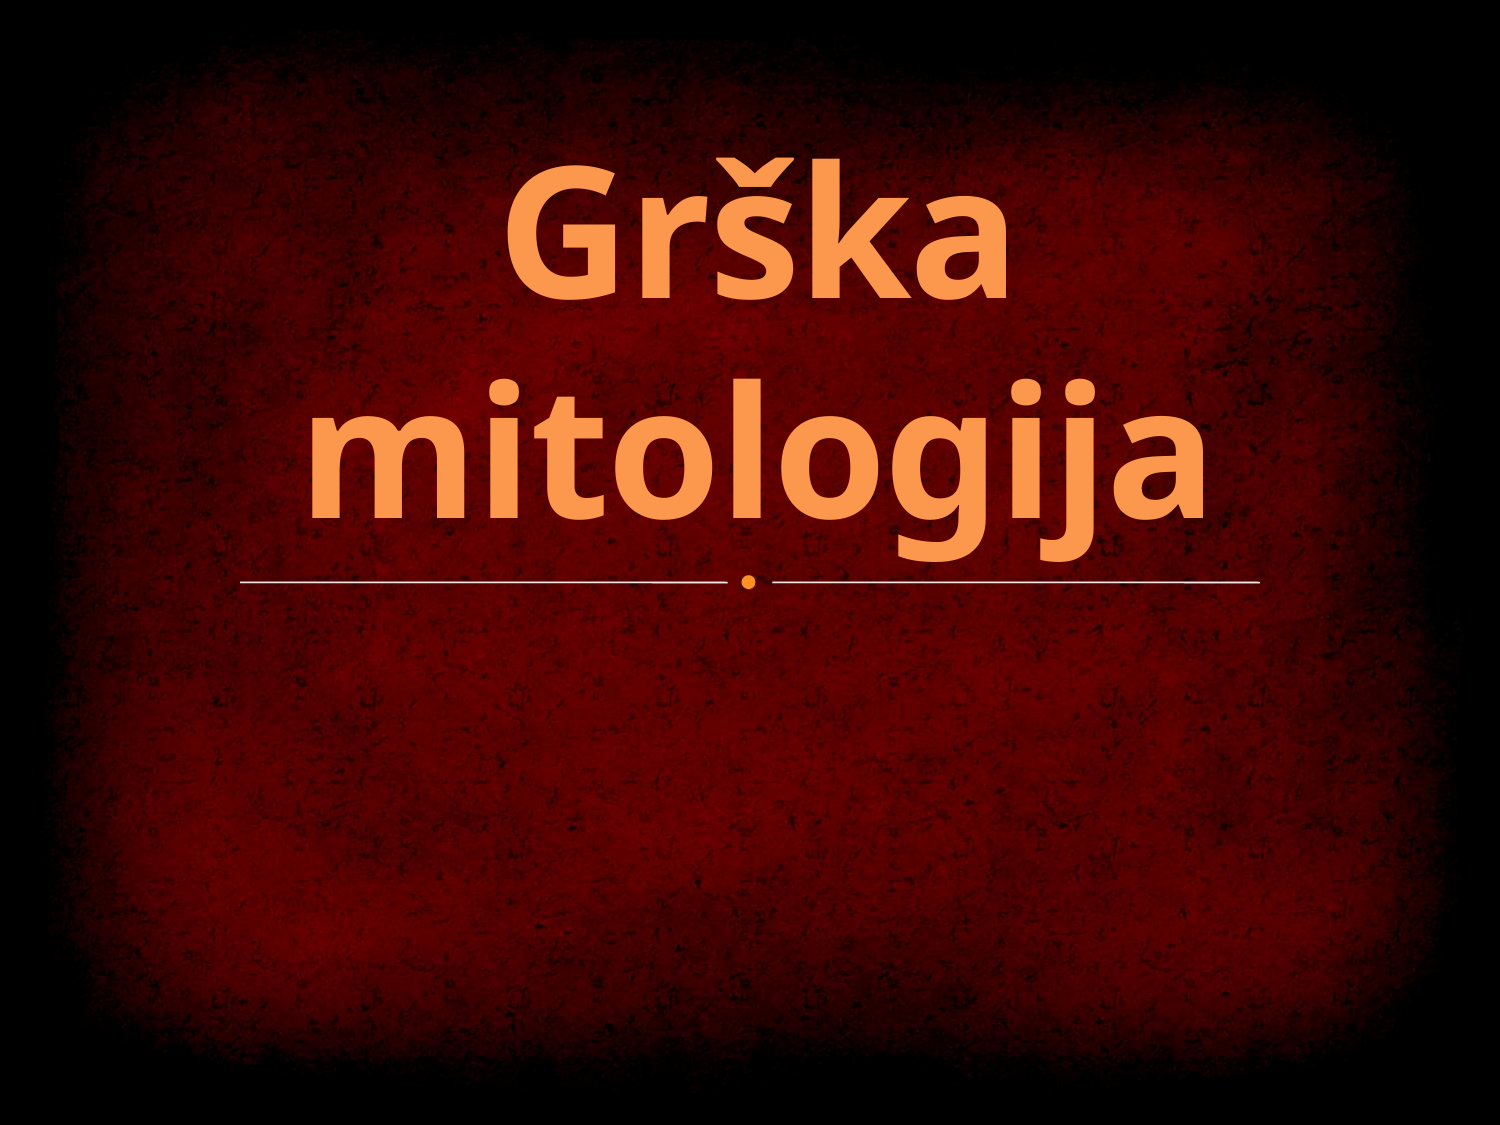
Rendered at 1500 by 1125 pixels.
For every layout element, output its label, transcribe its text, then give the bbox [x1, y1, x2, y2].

picture [0, 0, 1500, 1125]
title Grška mitologija [76, 290, 1440, 563]
